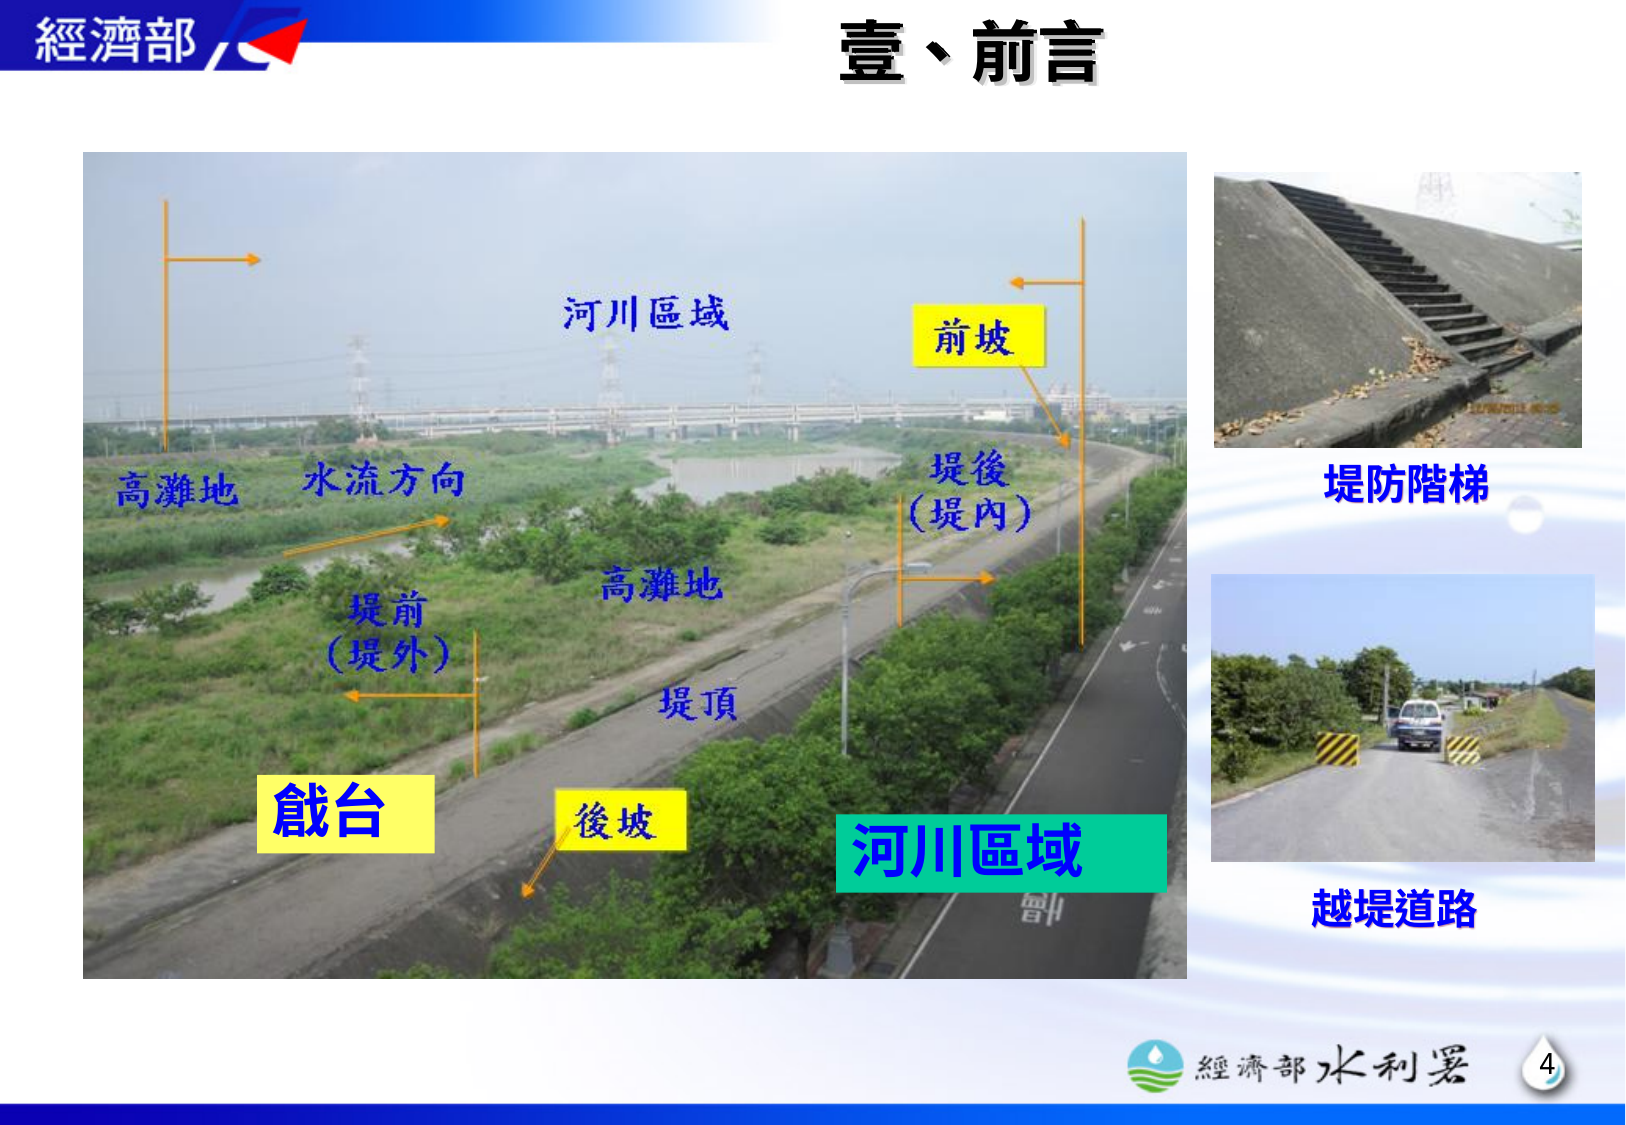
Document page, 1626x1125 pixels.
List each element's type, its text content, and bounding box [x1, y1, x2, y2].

text_box 戧台 [257, 774, 435, 854]
title 壹、前言 [316, 0, 1625, 100]
picture [0, 0, 1626, 1125]
text_box 越堤道路 [1296, 881, 1510, 942]
text_box 河川區域 [836, 814, 1167, 893]
text_box <編號> [1475, 1037, 1571, 1113]
text_box 堤防階梯 [1308, 456, 1522, 517]
